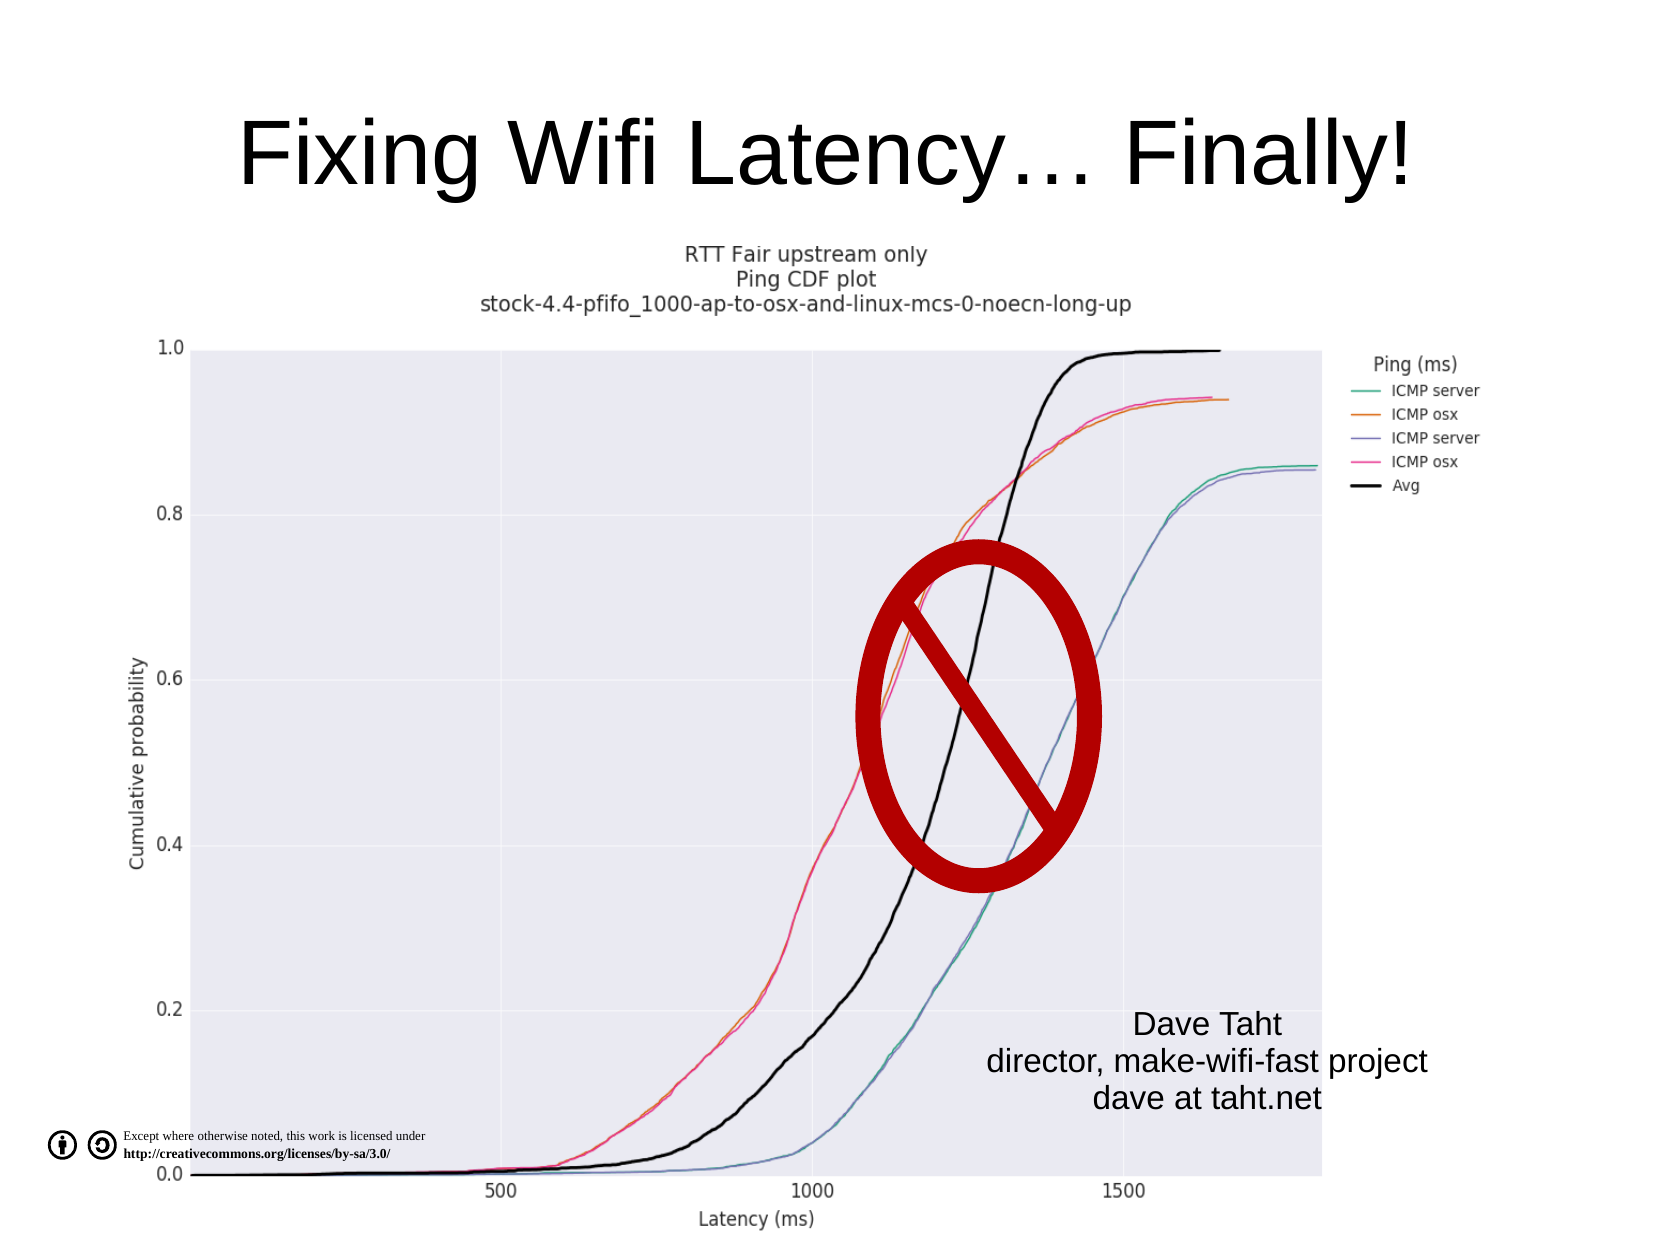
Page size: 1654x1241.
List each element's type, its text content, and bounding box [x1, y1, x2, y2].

title Dave Taht director, make-wifi-fast project dave at taht.net [915, 1005, 1501, 1117]
title Fixing Wifi Latency… Finally! [82, 49, 1571, 246]
picture [0, 246, 1628, 1241]
